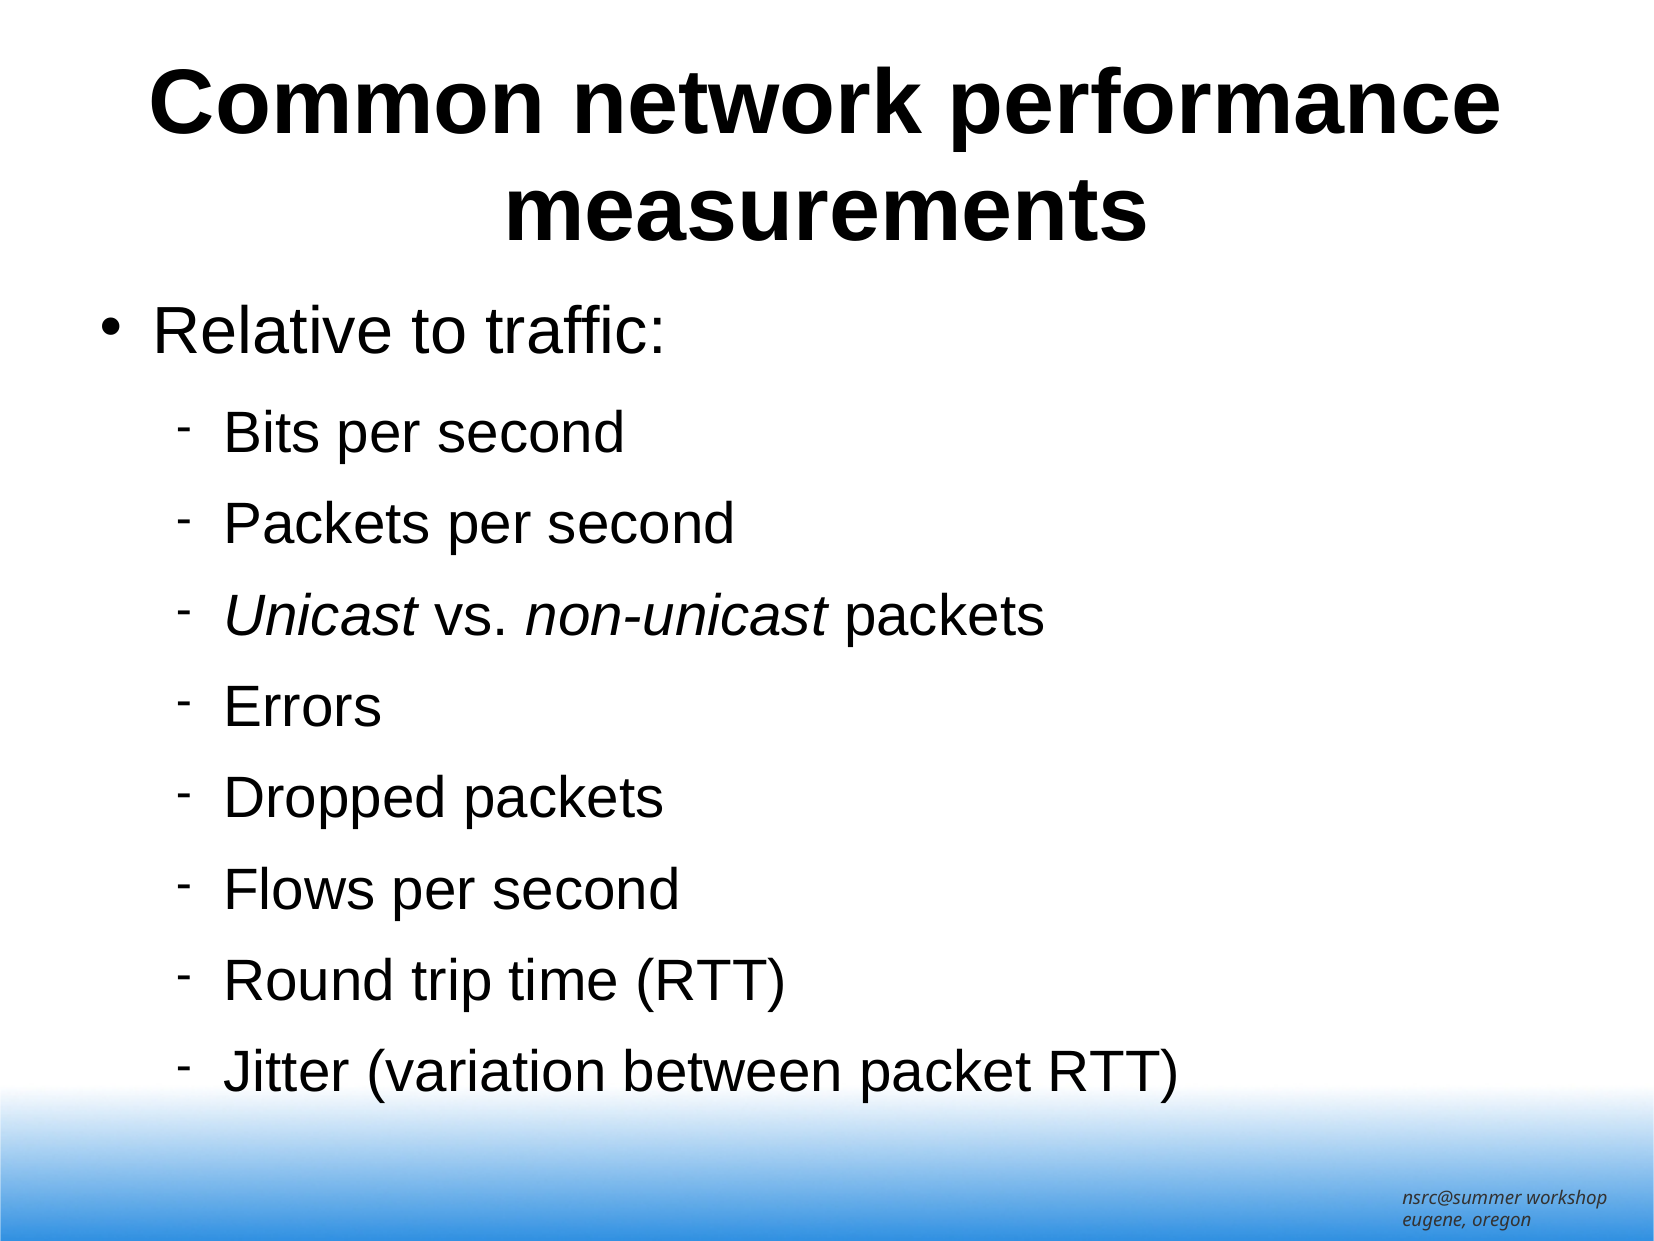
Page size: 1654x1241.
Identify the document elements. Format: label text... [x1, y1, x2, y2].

picture [0, 1083, 1654, 1241]
list Relative to traffic: Bits per second Packets per second Unicast vs. non-unicast packets Errors Dropped packets Flows per second Round trip time (RTT) Jitter (variation between packet RTT) [82, 290, 1571, 1151]
title Common network performance measurements [82, 38, 1571, 268]
